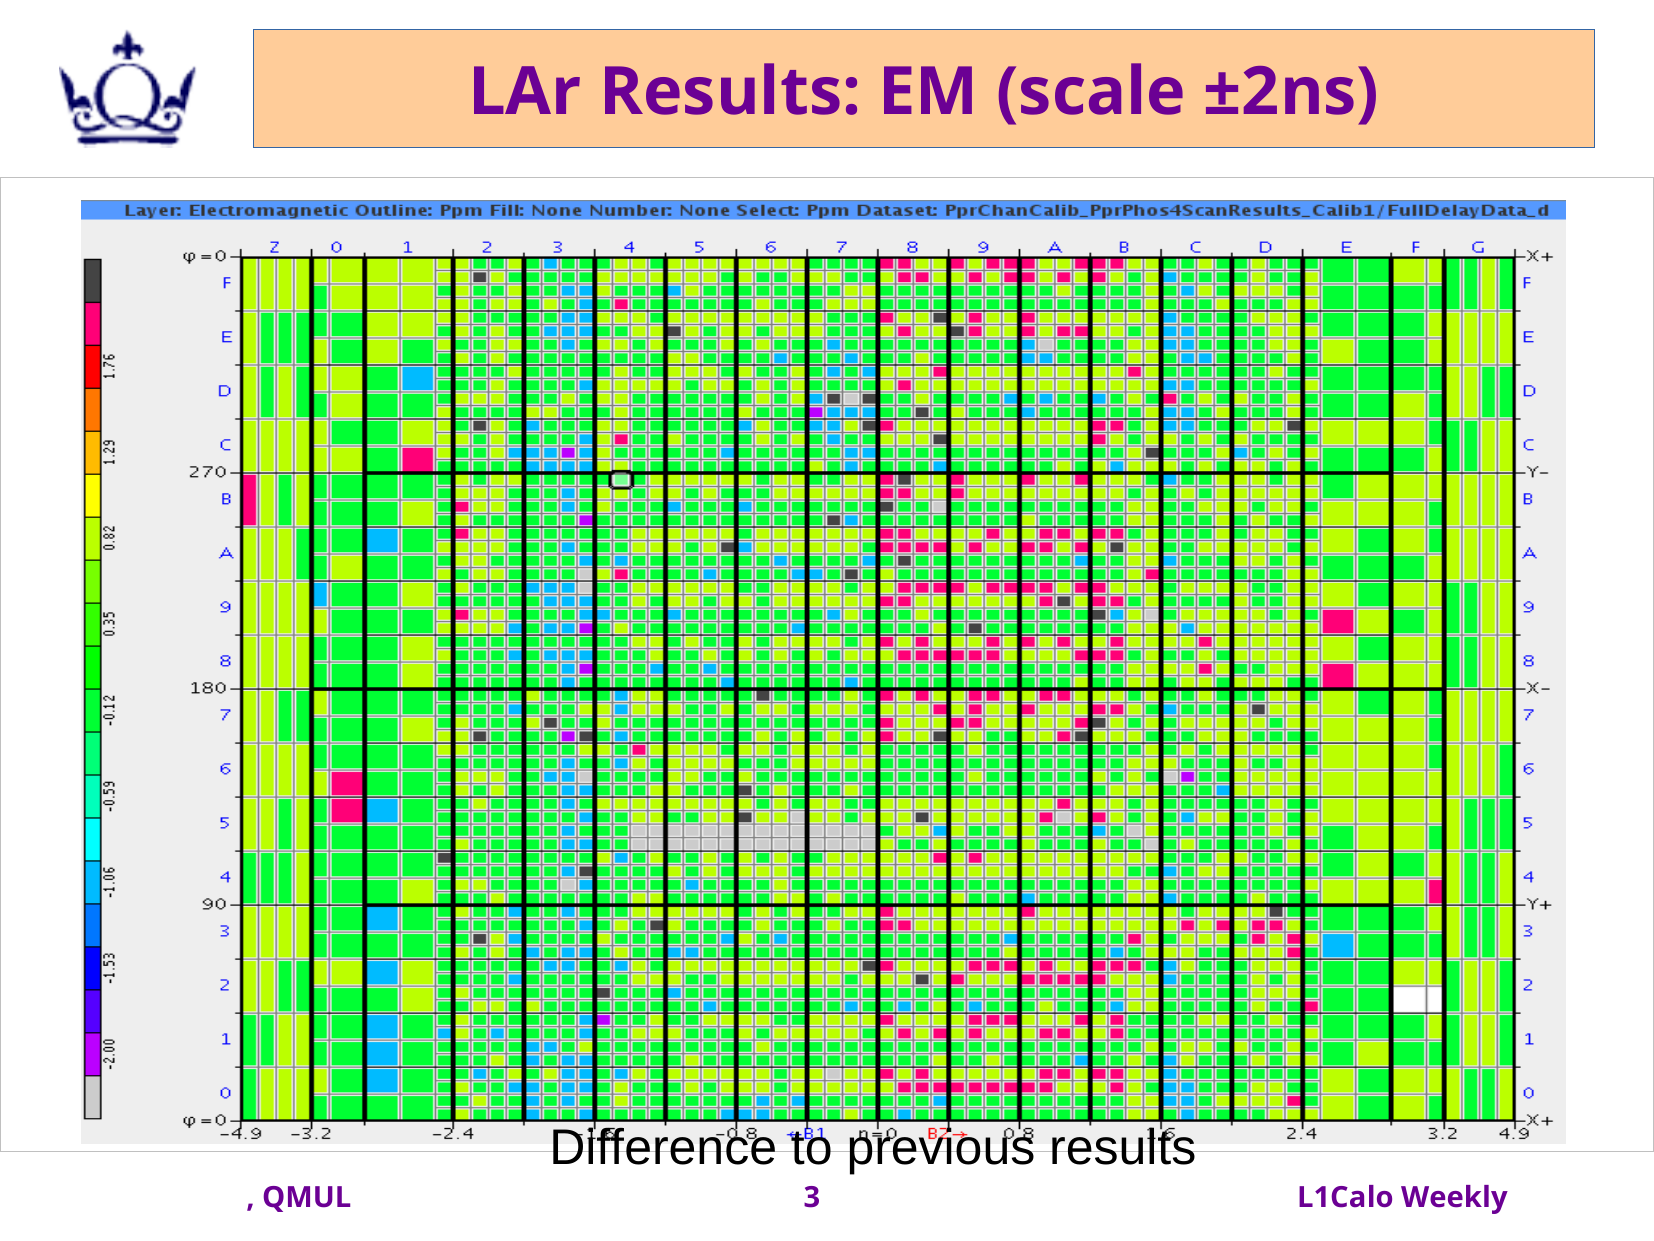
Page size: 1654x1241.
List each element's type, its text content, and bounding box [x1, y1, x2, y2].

title LAr Results: EM (scale ±2ns) [253, 29, 1595, 148]
picture [81, 200, 1566, 1144]
text_box Difference to previous results [549, 1119, 1196, 1178]
picture [59, 29, 200, 148]
